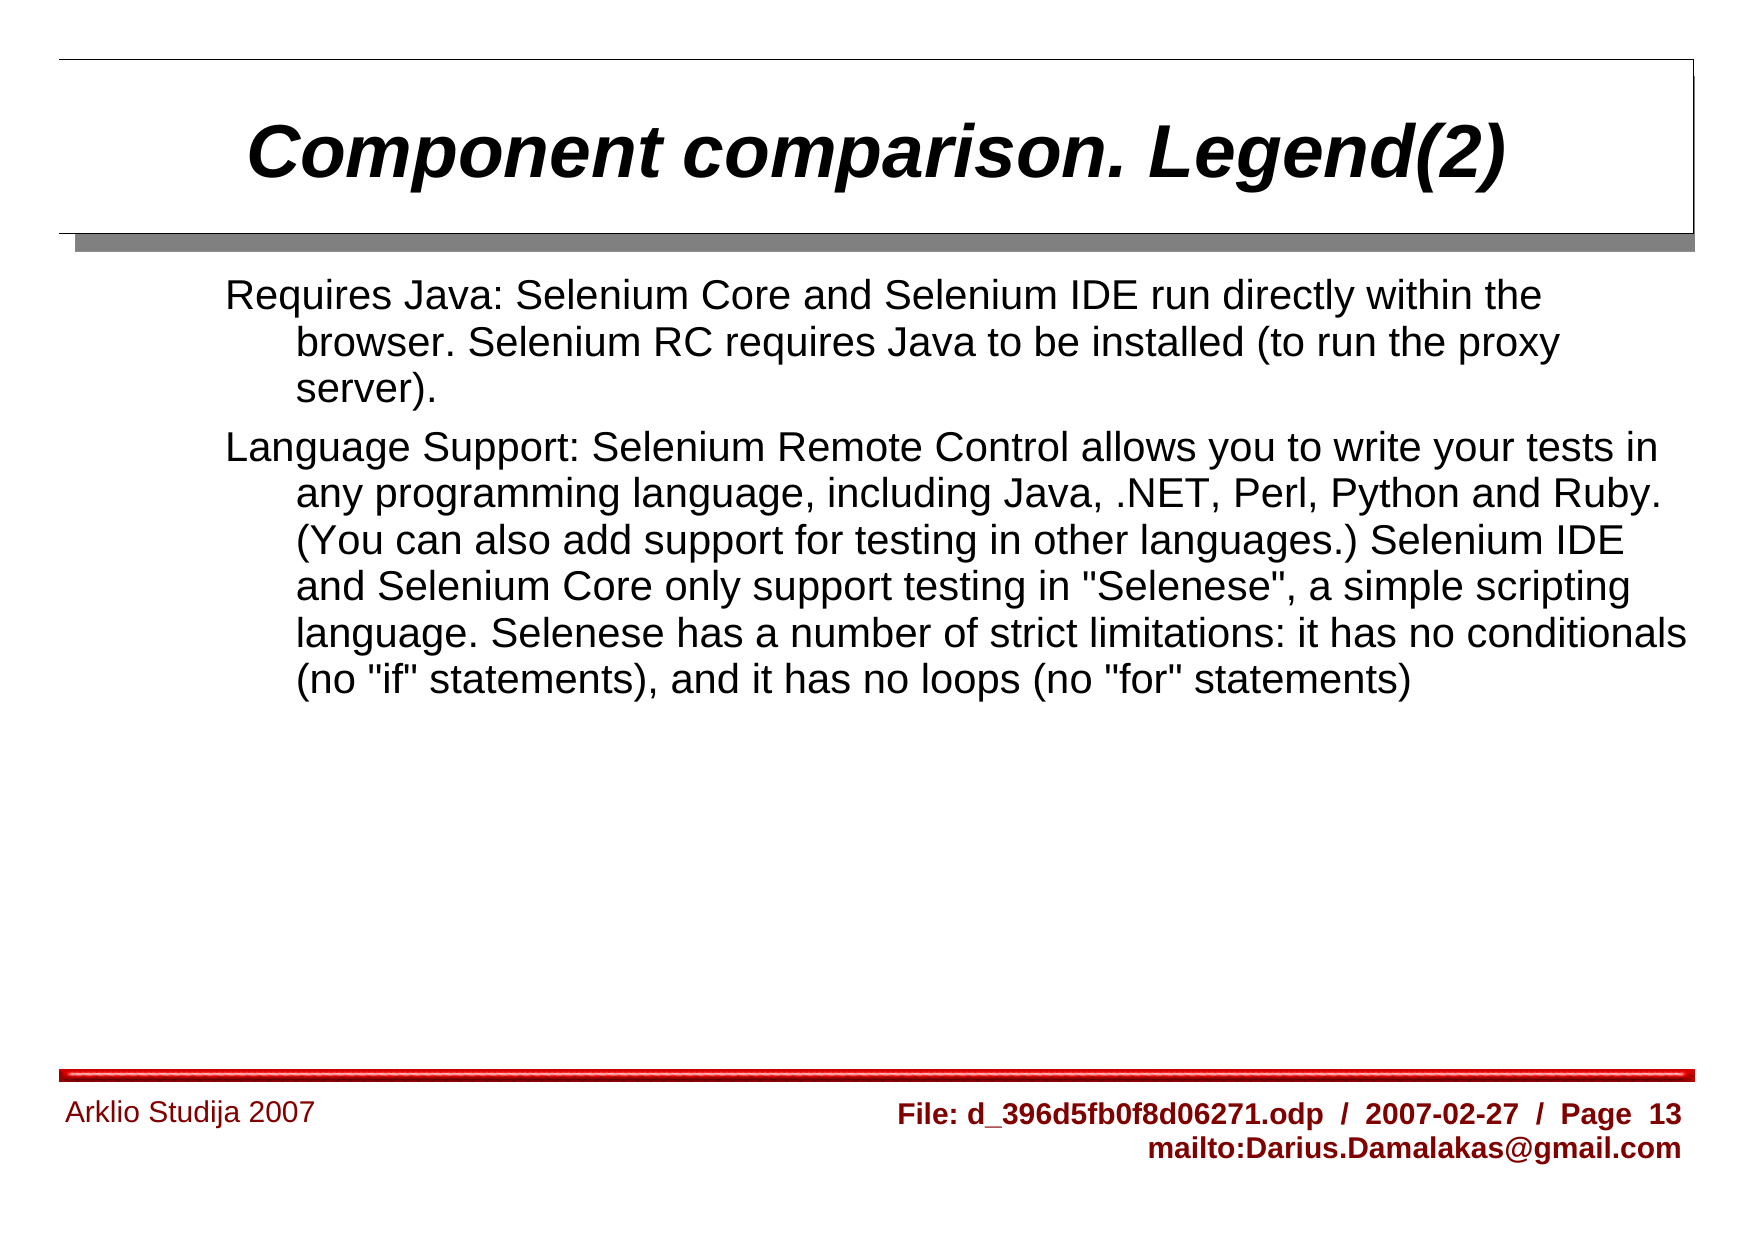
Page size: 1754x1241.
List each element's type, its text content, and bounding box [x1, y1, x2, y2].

title Component comparison. Legend(2) [59, 59, 1695, 244]
picture [59, 1069, 1695, 1082]
list Requires Java: Selenium Core and Selenium IDE run directly within the browser. Selenium RC requires Java to be installed (to run the proxy server). Language Support: Selenium Remote Control allows you to write your tests in any programming language, including Java, .NET, Perl, Python and Ruby. (You can also add support for testing in other languages.) Selenium IDE and Selenium Core only support testing in "Selenese", a simple scripting language. Selenese has a number of strict limitations: it has no conditionals (no "if" statements), and it has no loops (no "for" statements) [71, 272, 1695, 1055]
